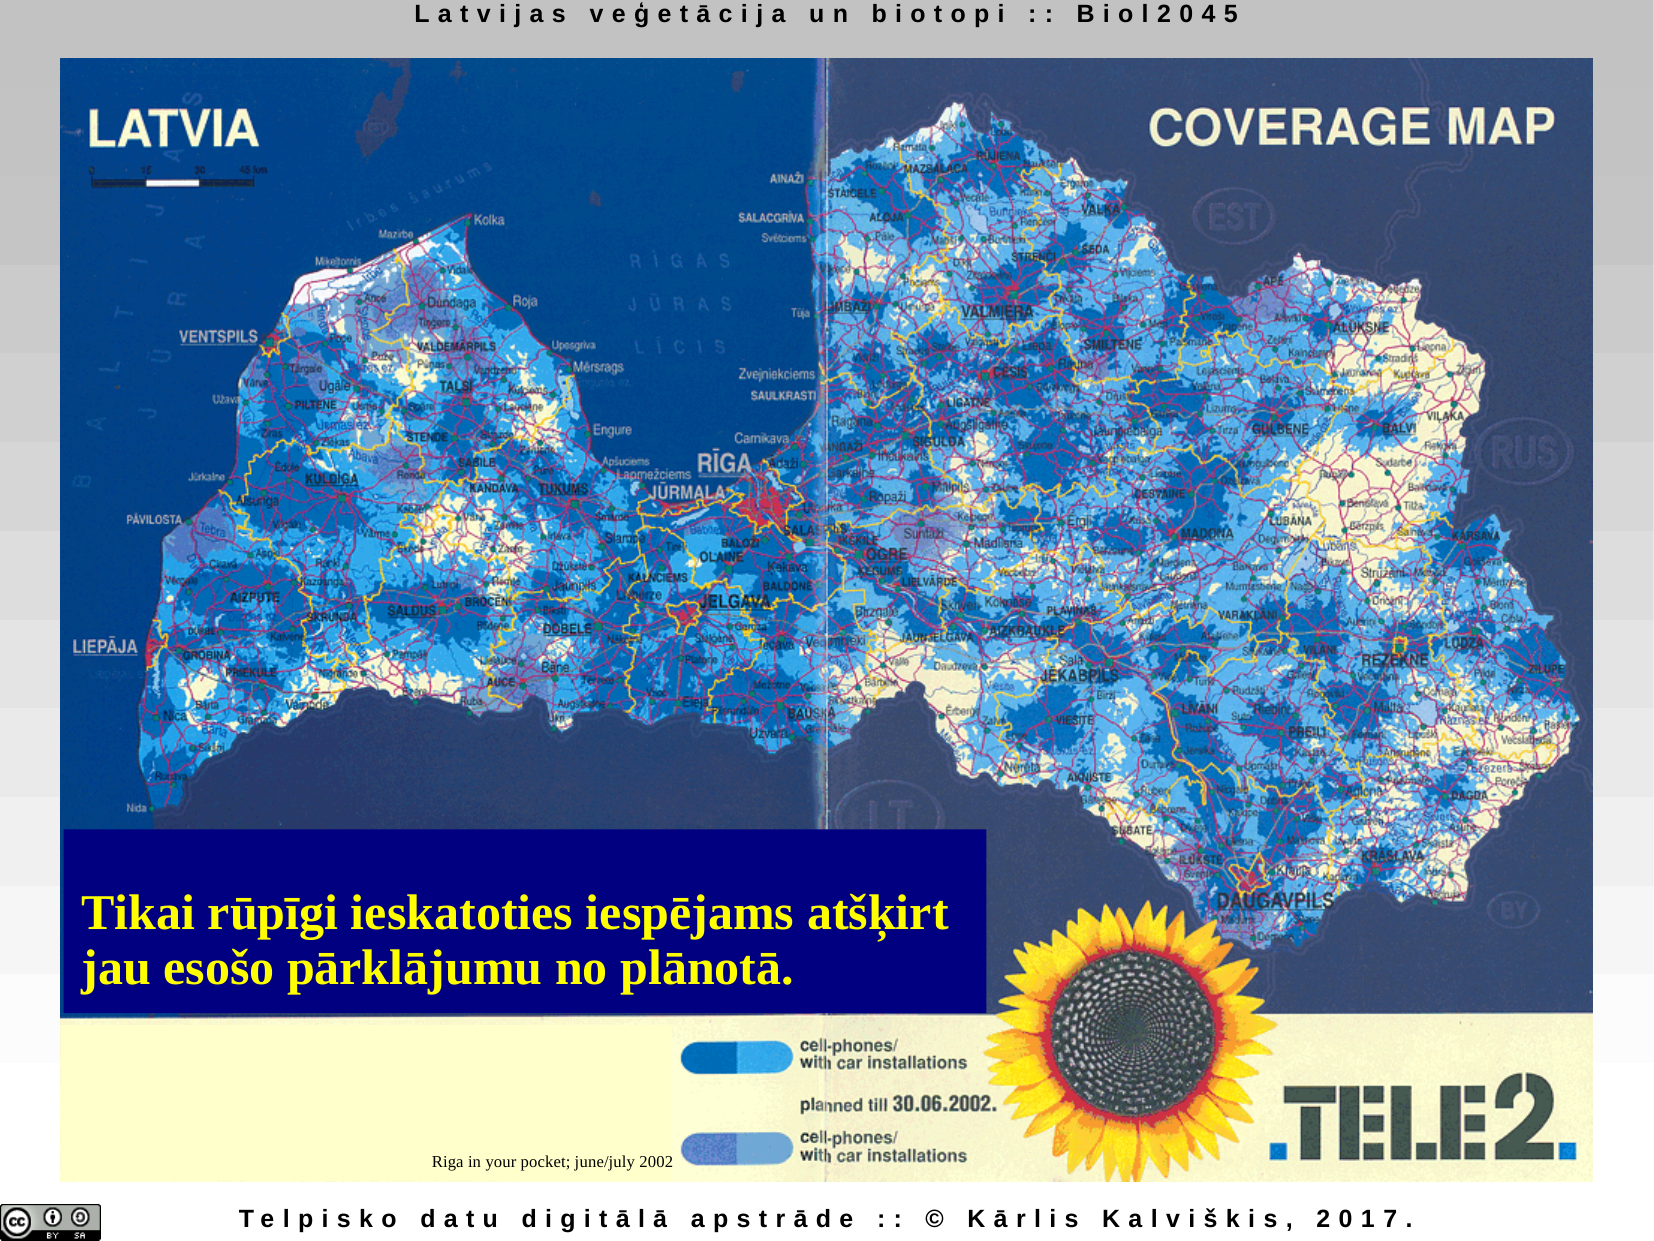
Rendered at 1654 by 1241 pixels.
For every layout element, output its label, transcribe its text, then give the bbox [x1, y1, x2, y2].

text_box Riga in your pocket; june/july 2002 [72, 1146, 674, 1171]
picture [0, 0, 1654, 1241]
text_box [60, 1025, 672, 1181]
text_box Tikai rūpīgi ieskatoties iespējams atšķirt jau esošo pārklājumu no plānotā. [63, 829, 987, 1014]
